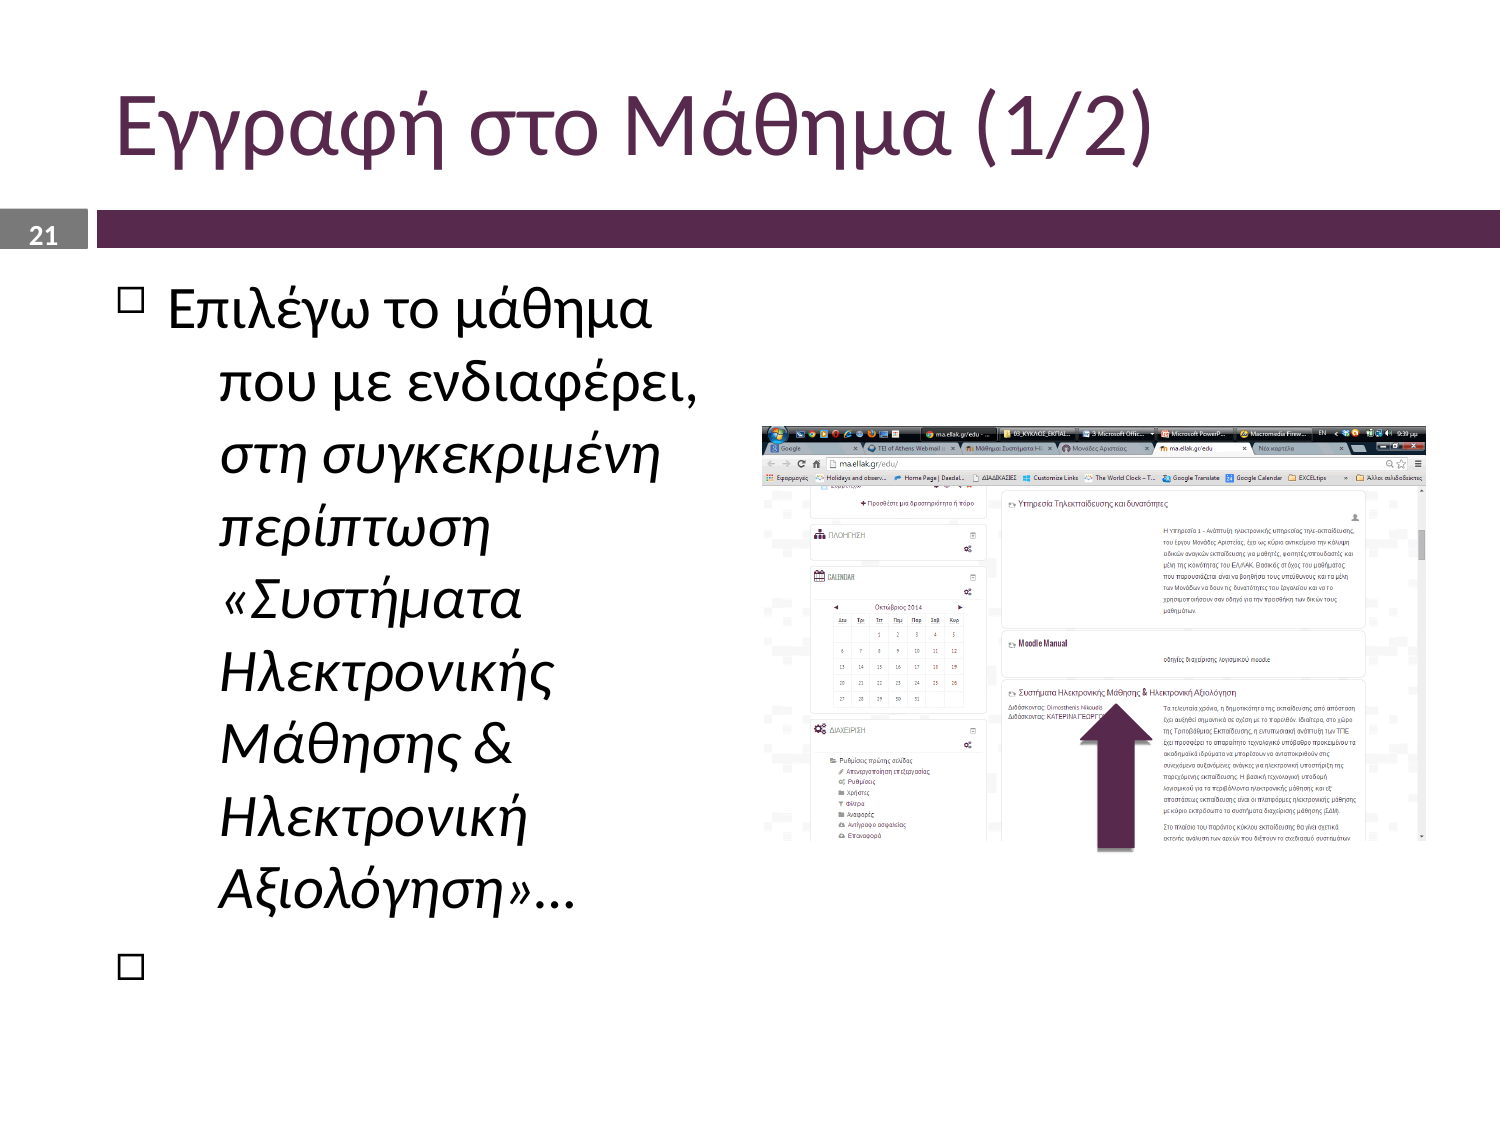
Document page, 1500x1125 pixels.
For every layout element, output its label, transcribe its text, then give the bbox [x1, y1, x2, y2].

list Επιλέγω το μάθημα που με ενδιαφέρει, στη συγκεκριμένη περίπτωση «Συστήματα Ηλεκτρονικής Μάθησης & Ηλεκτρονική Αξιολόγηση»… [99, 260, 738, 1011]
picture [762, 426, 1426, 841]
text_box [0, 208, 88, 249]
title Εγγραφή στο Μάθημα (1/2) [99, 37, 1438, 201]
text_box [1080, 704, 1152, 848]
